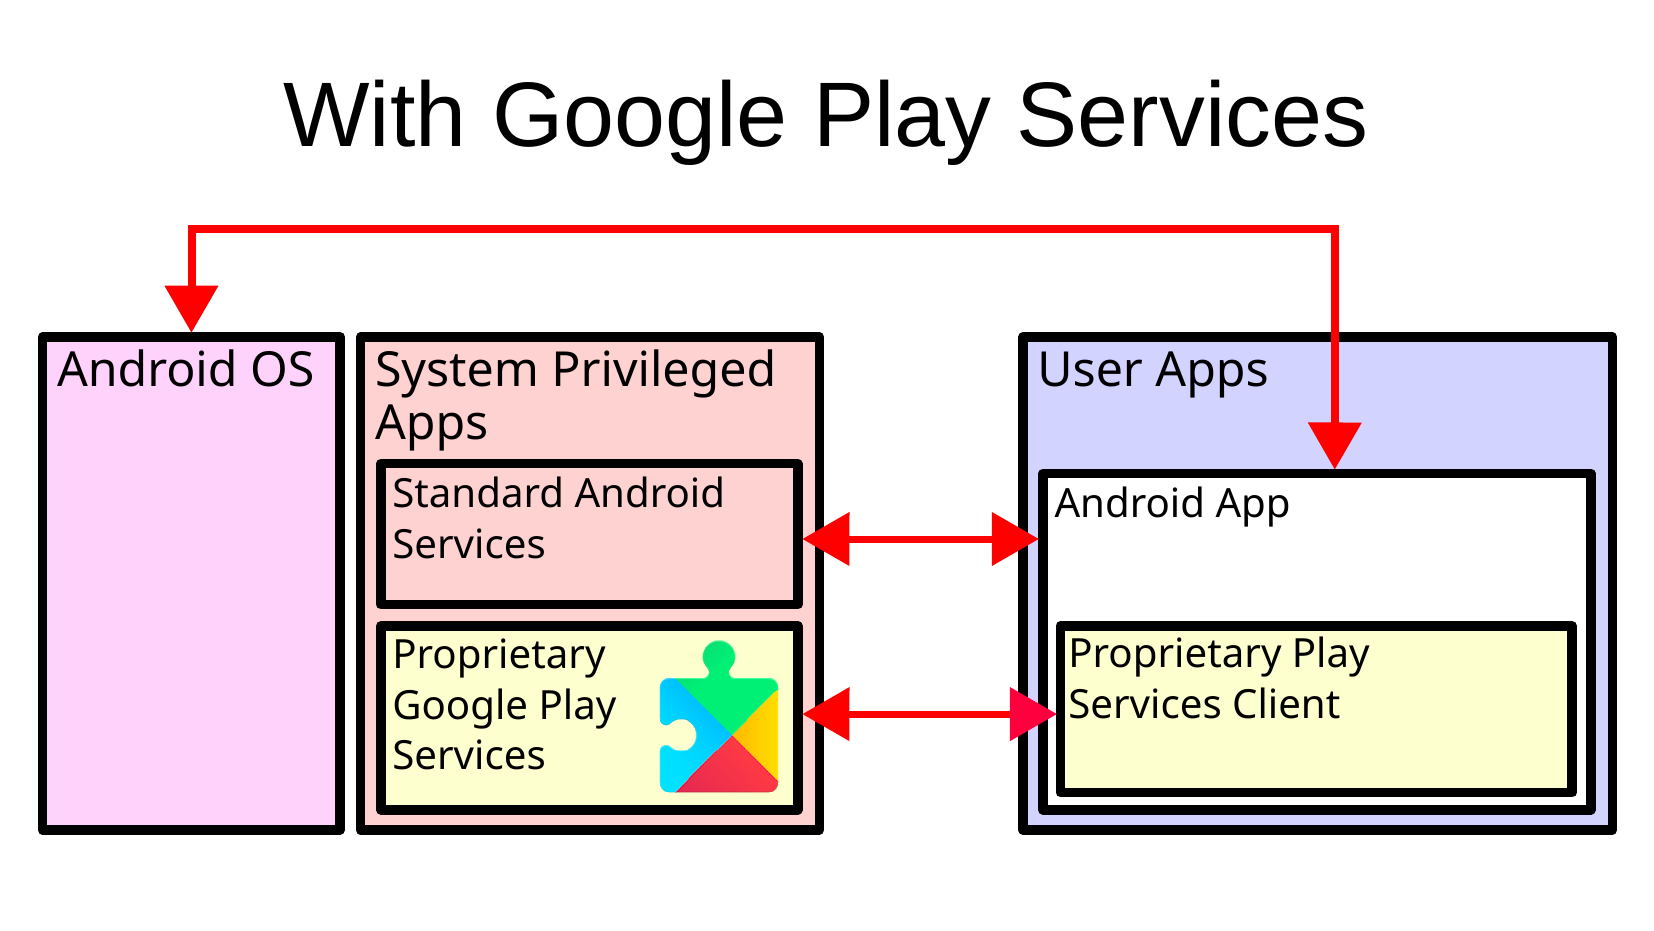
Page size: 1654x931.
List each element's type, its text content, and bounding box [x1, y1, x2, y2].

picture [37, 225, 1618, 835]
title With Google Play Services [82, 37, 1571, 193]
